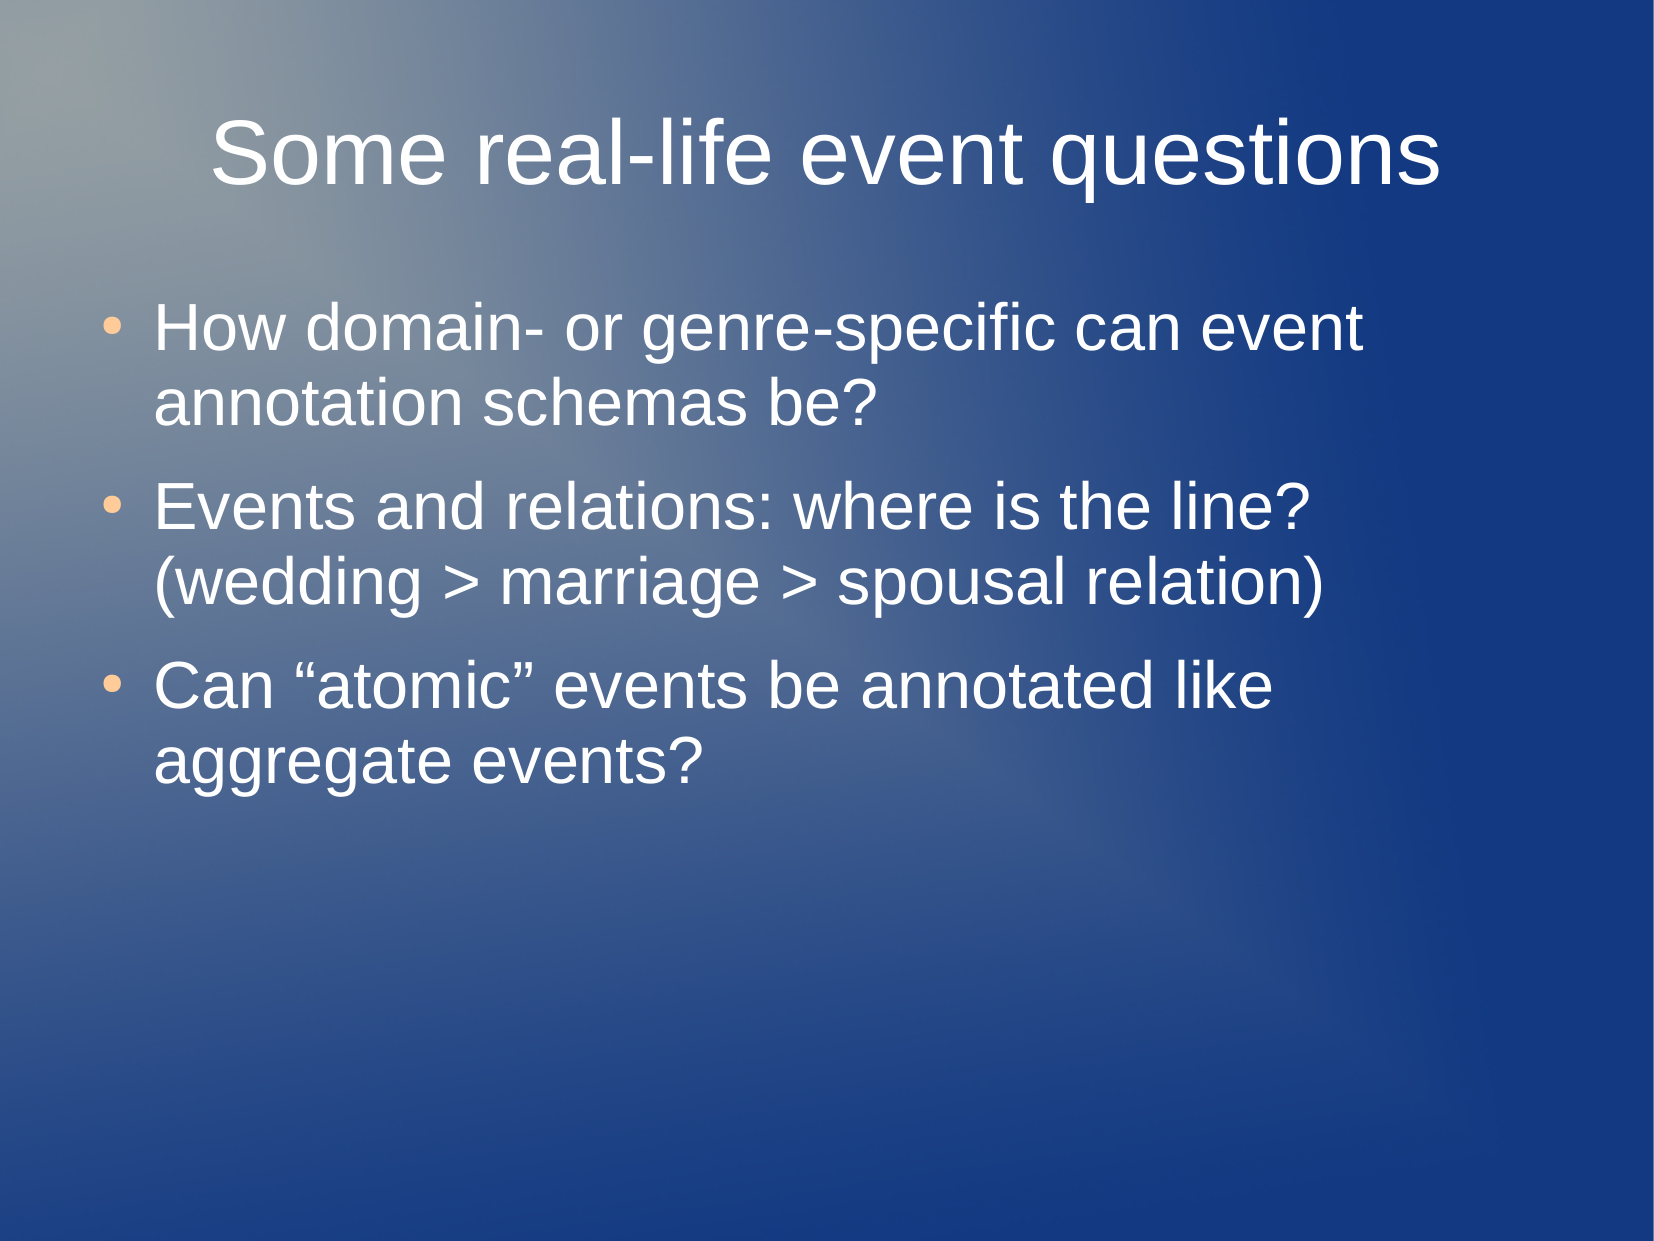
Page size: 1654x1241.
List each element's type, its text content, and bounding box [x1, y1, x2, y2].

list How domain- or genre-specific can event annotation schemas be? Events and relations: where is the line? (wedding > marriage > spousal relation) Can “atomic” events be annotated like aggregate events? [82, 290, 1571, 1094]
title Some real-life event questions [82, 56, 1571, 250]
picture [0, 0, 1654, 1241]
